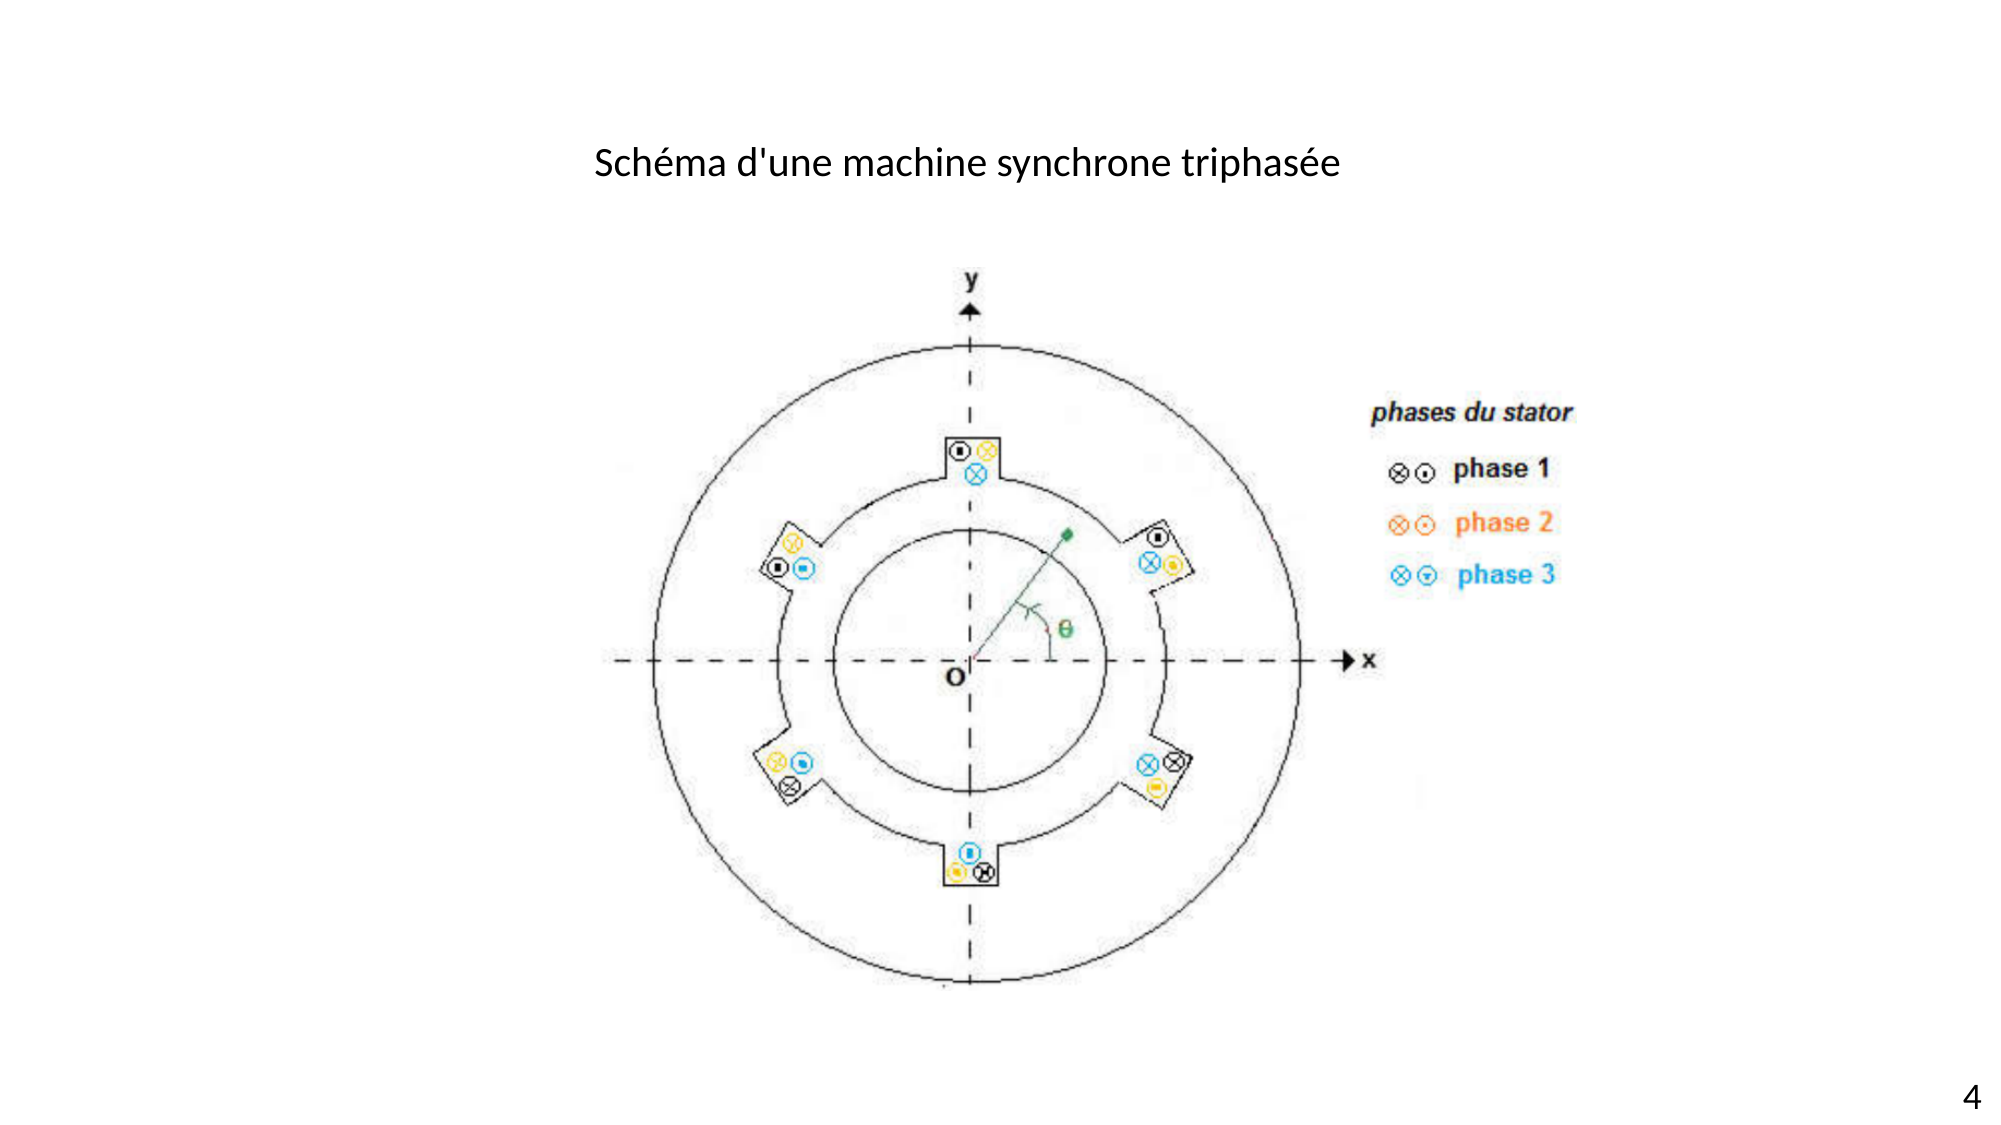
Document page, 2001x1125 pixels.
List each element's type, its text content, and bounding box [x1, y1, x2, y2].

text_box Schéma d'une machine synchrone triphasée [579, 127, 1424, 193]
text_box 4 [1947, 1064, 2000, 1125]
picture [579, 267, 1577, 991]
